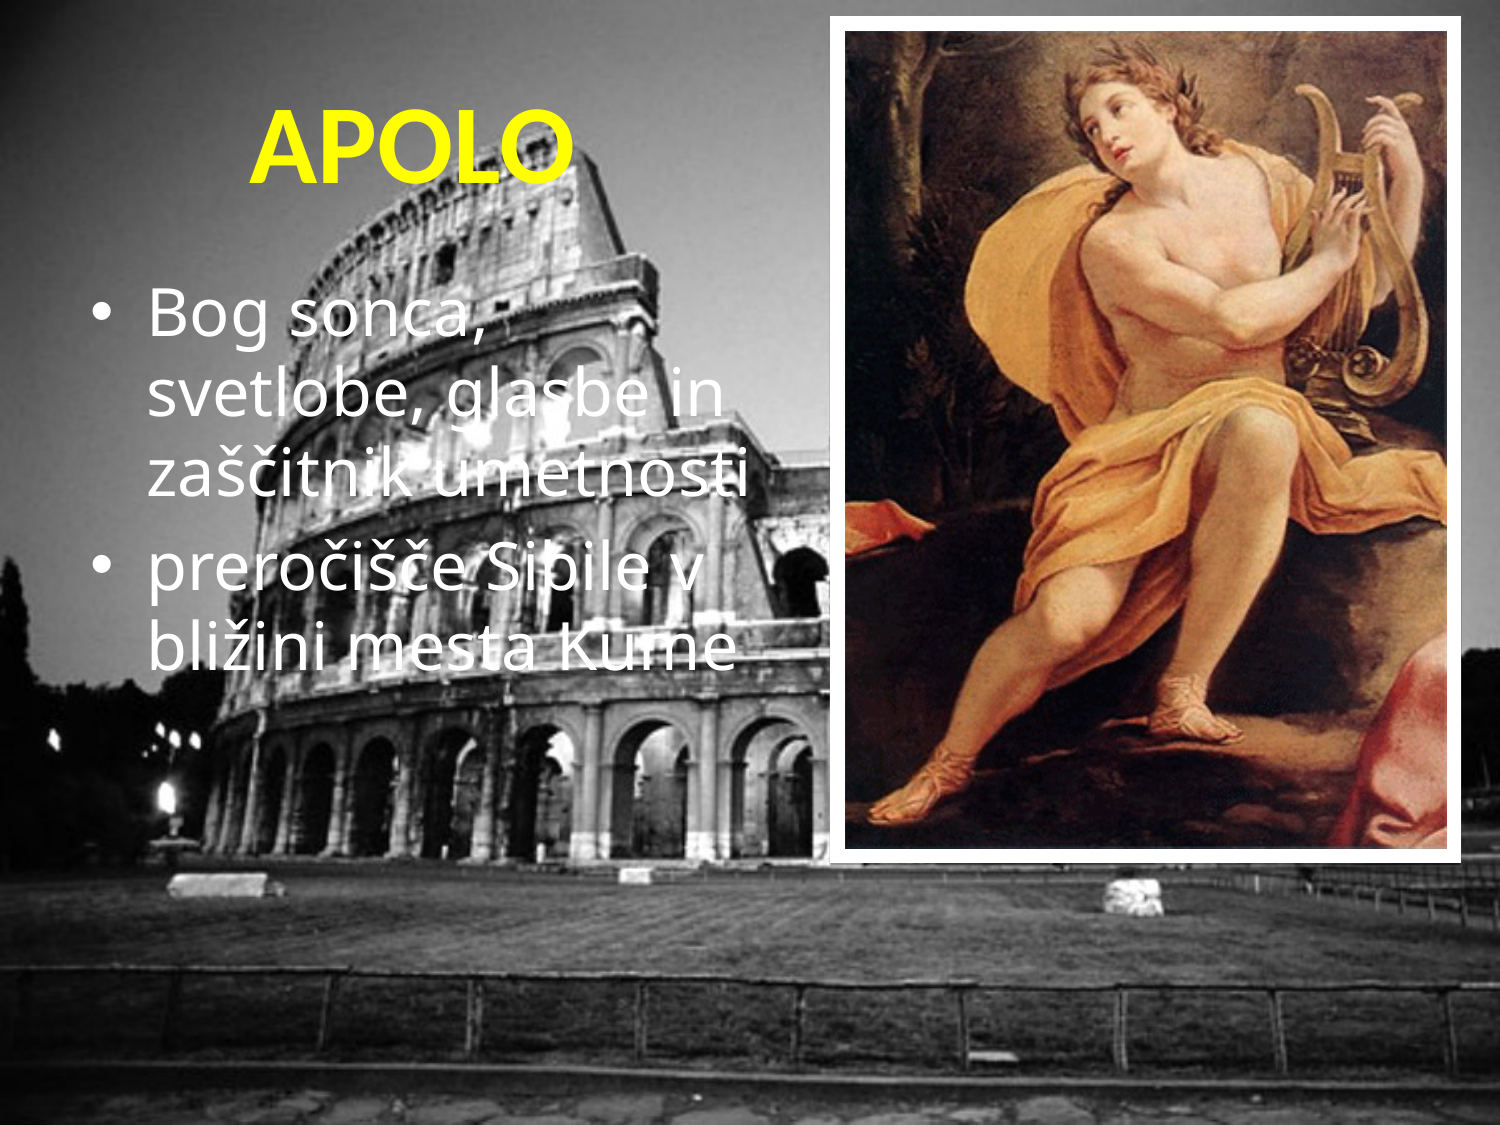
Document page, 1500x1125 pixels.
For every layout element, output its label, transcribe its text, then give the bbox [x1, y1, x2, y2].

list Bog sonca, svetlobe, glasbe in zaščitnik umetnosti preročišče Sibile v bližini mesta Kume [75, 262, 786, 716]
picture [0, 0, 1500, 1125]
title APOLO [75, 45, 750, 233]
